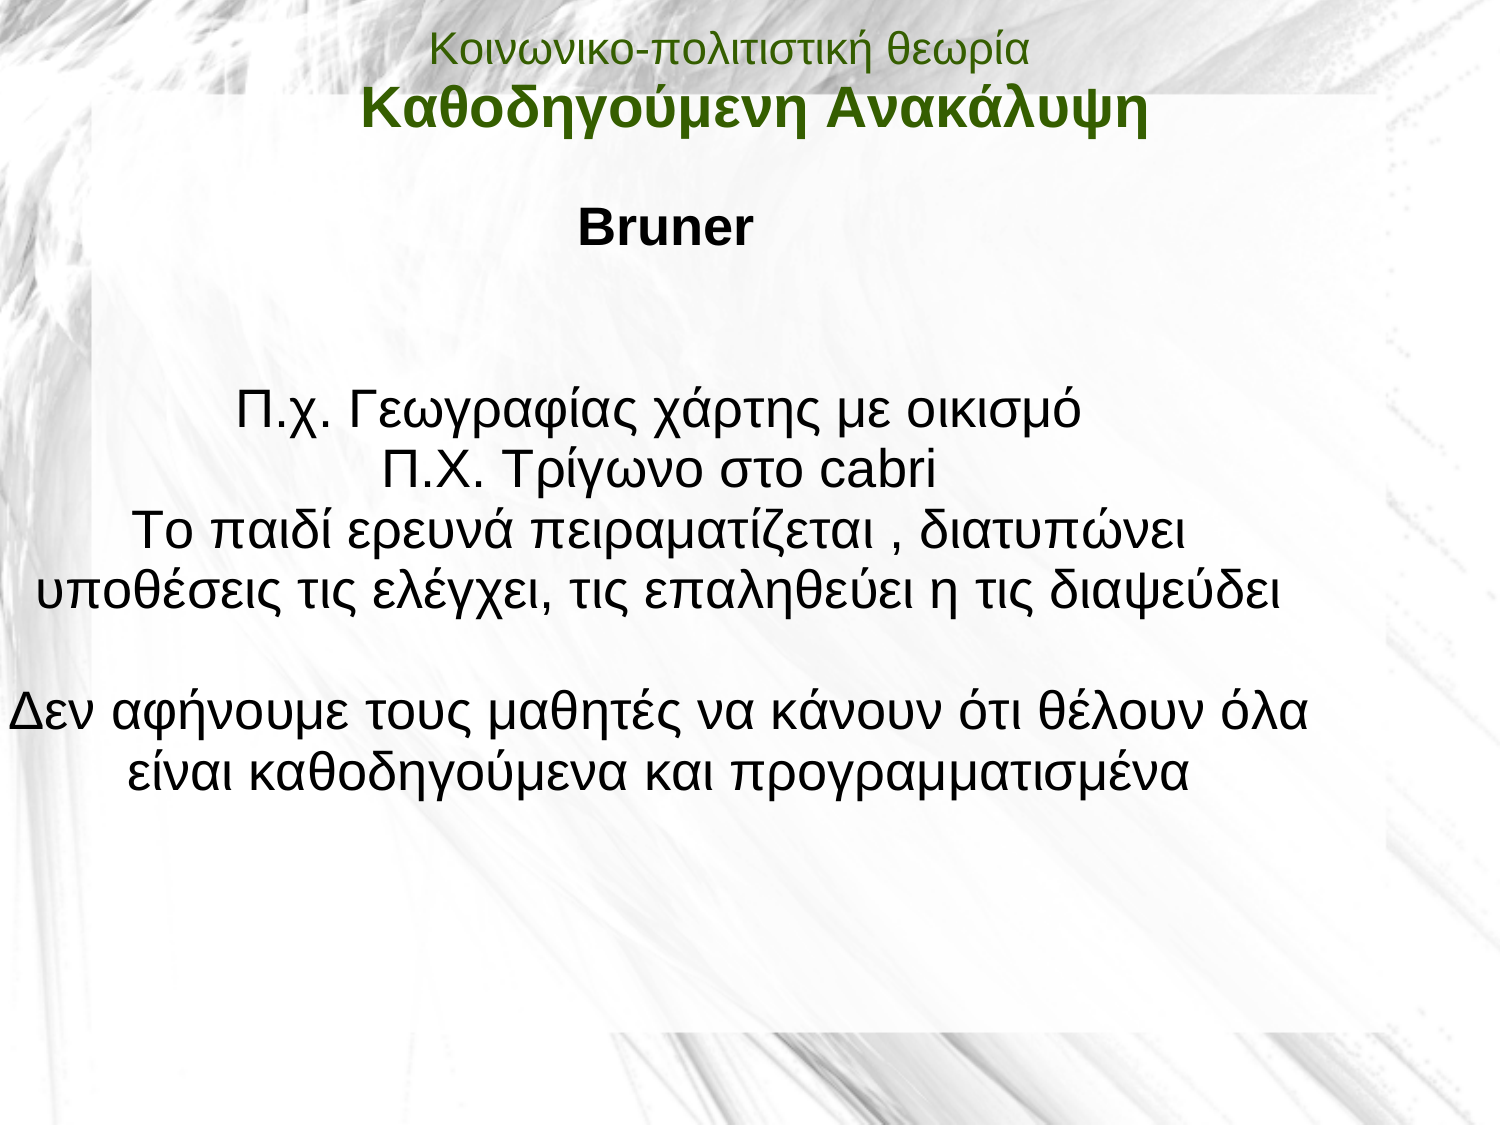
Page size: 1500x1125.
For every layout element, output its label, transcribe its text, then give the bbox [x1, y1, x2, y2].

title Κοινωνικο-πολιτιστική θεωρία Καθοδηγούμενη Ανακάλυψη [125, 12, 1385, 150]
subtitle Bruner Π.χ. Γεωγραφίας χάρτης με οικισμό Π.Χ. Τρίγωνο στο cabri Το παιδί ερευνά πειραματίζεται , διατυπώνει υποθέσεις τις ελέγχει, τις επαληθεύει η τις διαψεύδει Δεν αφήνουμε τους μαθητές να κάνουν ότι θέλουν όλα είναι καθοδηγούμενα και προγραμματισμένα [1, 194, 1319, 805]
picture [0, 0, 1500, 1125]
